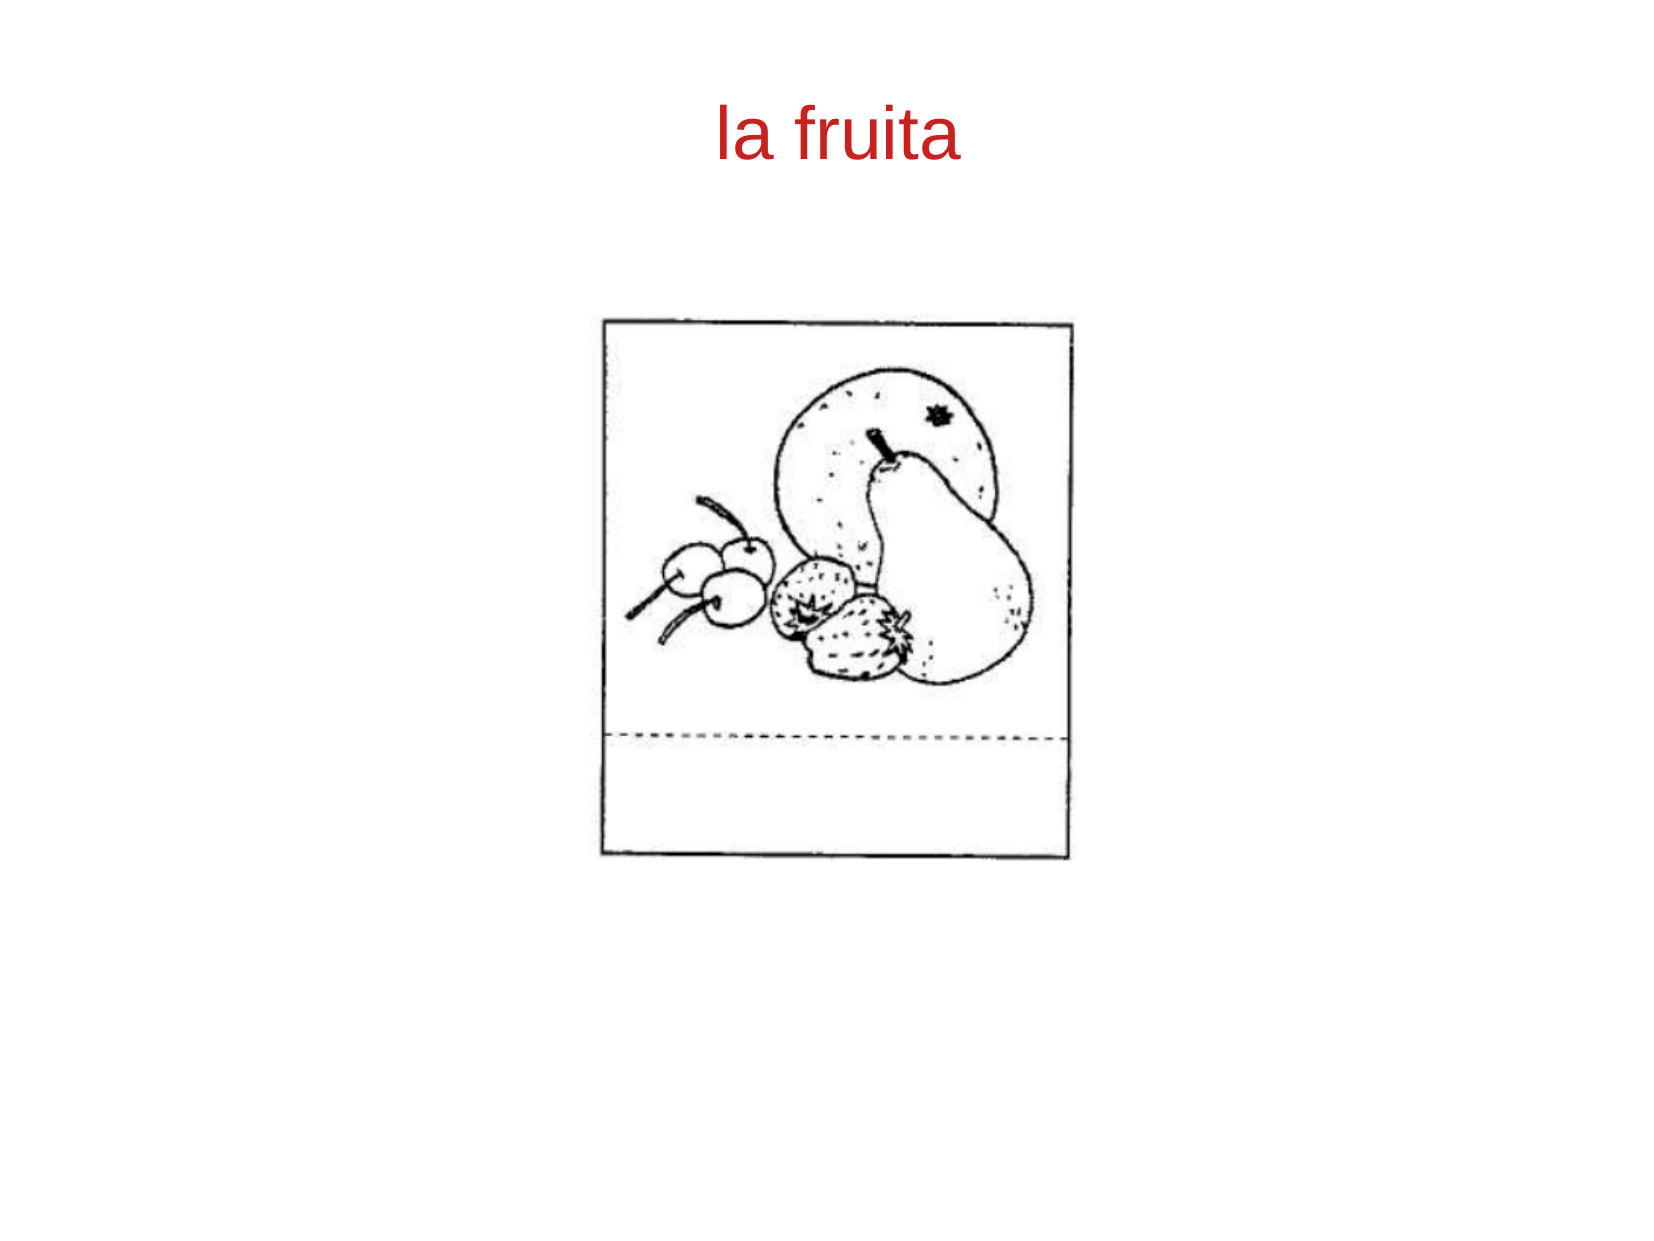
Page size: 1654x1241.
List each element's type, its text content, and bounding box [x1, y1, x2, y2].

text_box la fruita [389, 58, 1288, 201]
picture [581, 291, 1094, 873]
